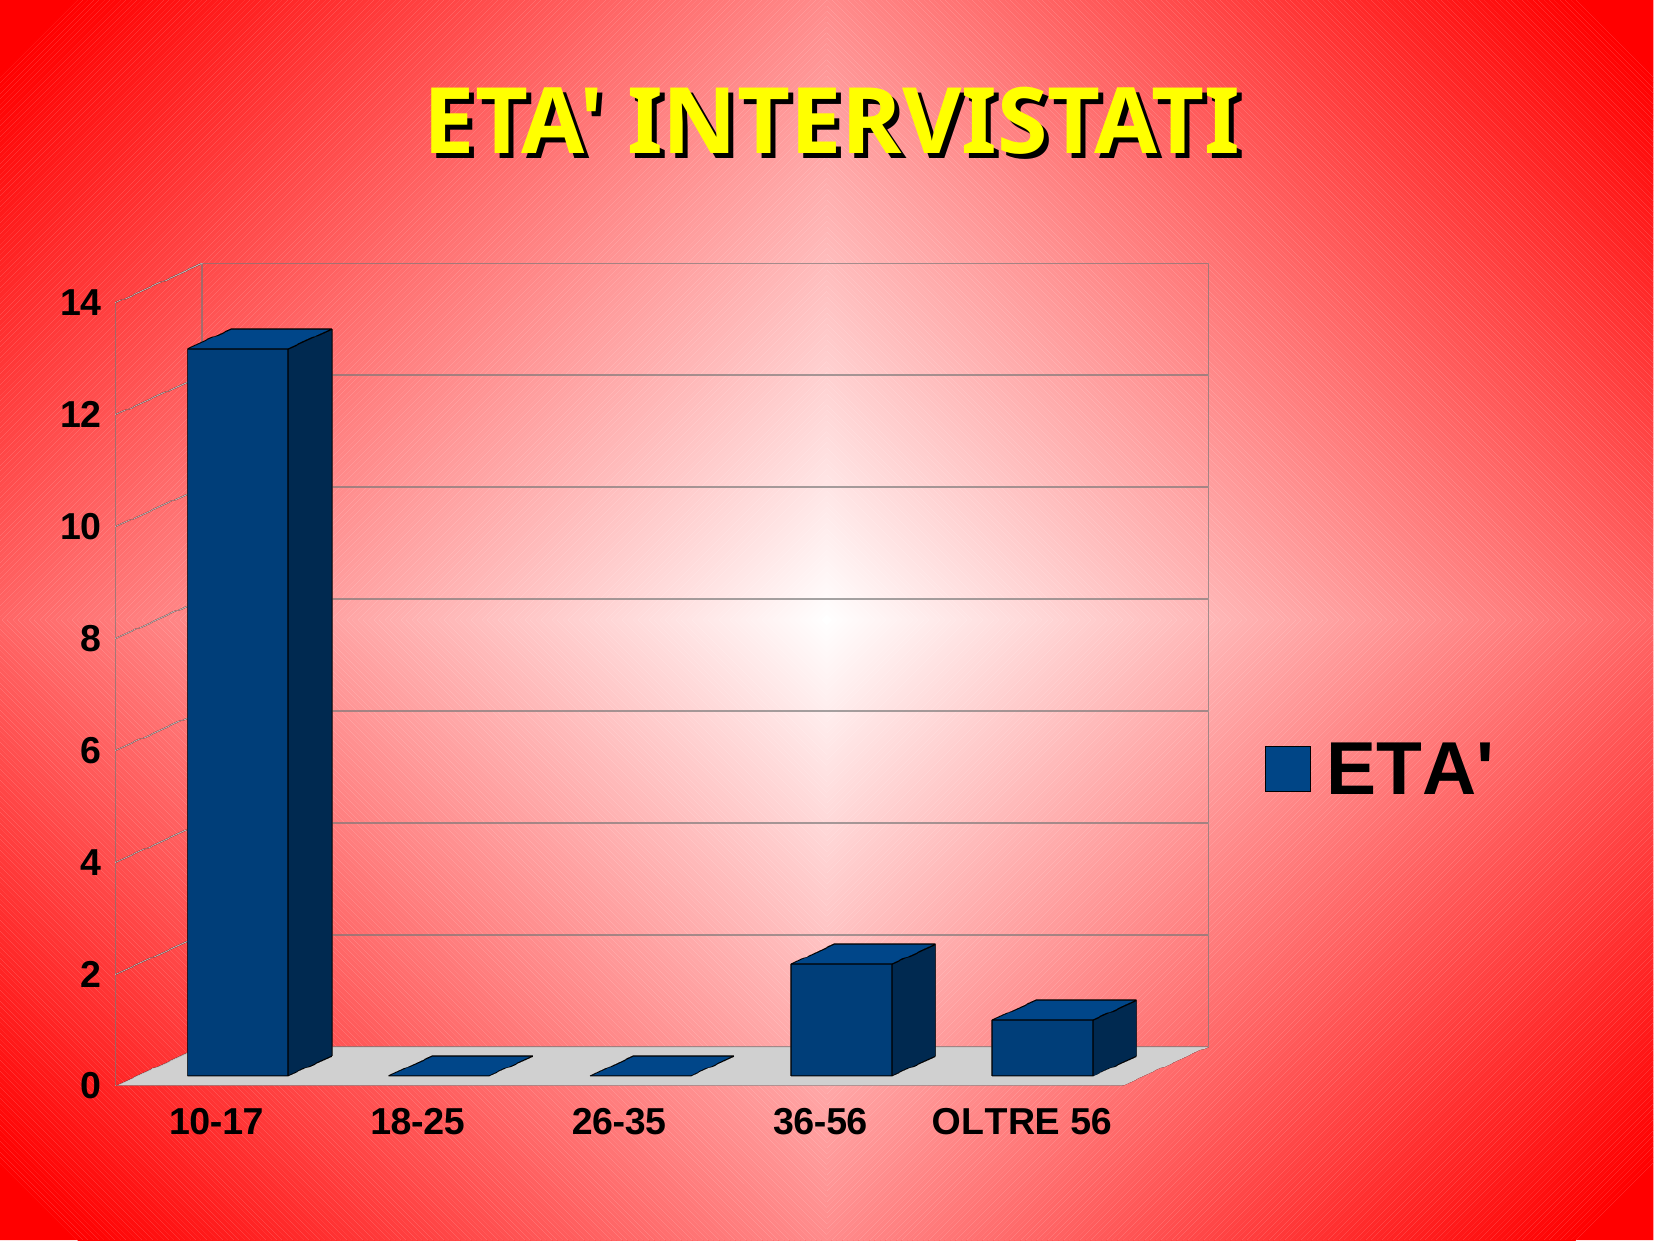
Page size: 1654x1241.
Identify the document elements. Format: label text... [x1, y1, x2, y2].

chart [20, 244, 1627, 1181]
title ETA' INTERVISTATI [88, 29, 1577, 207]
